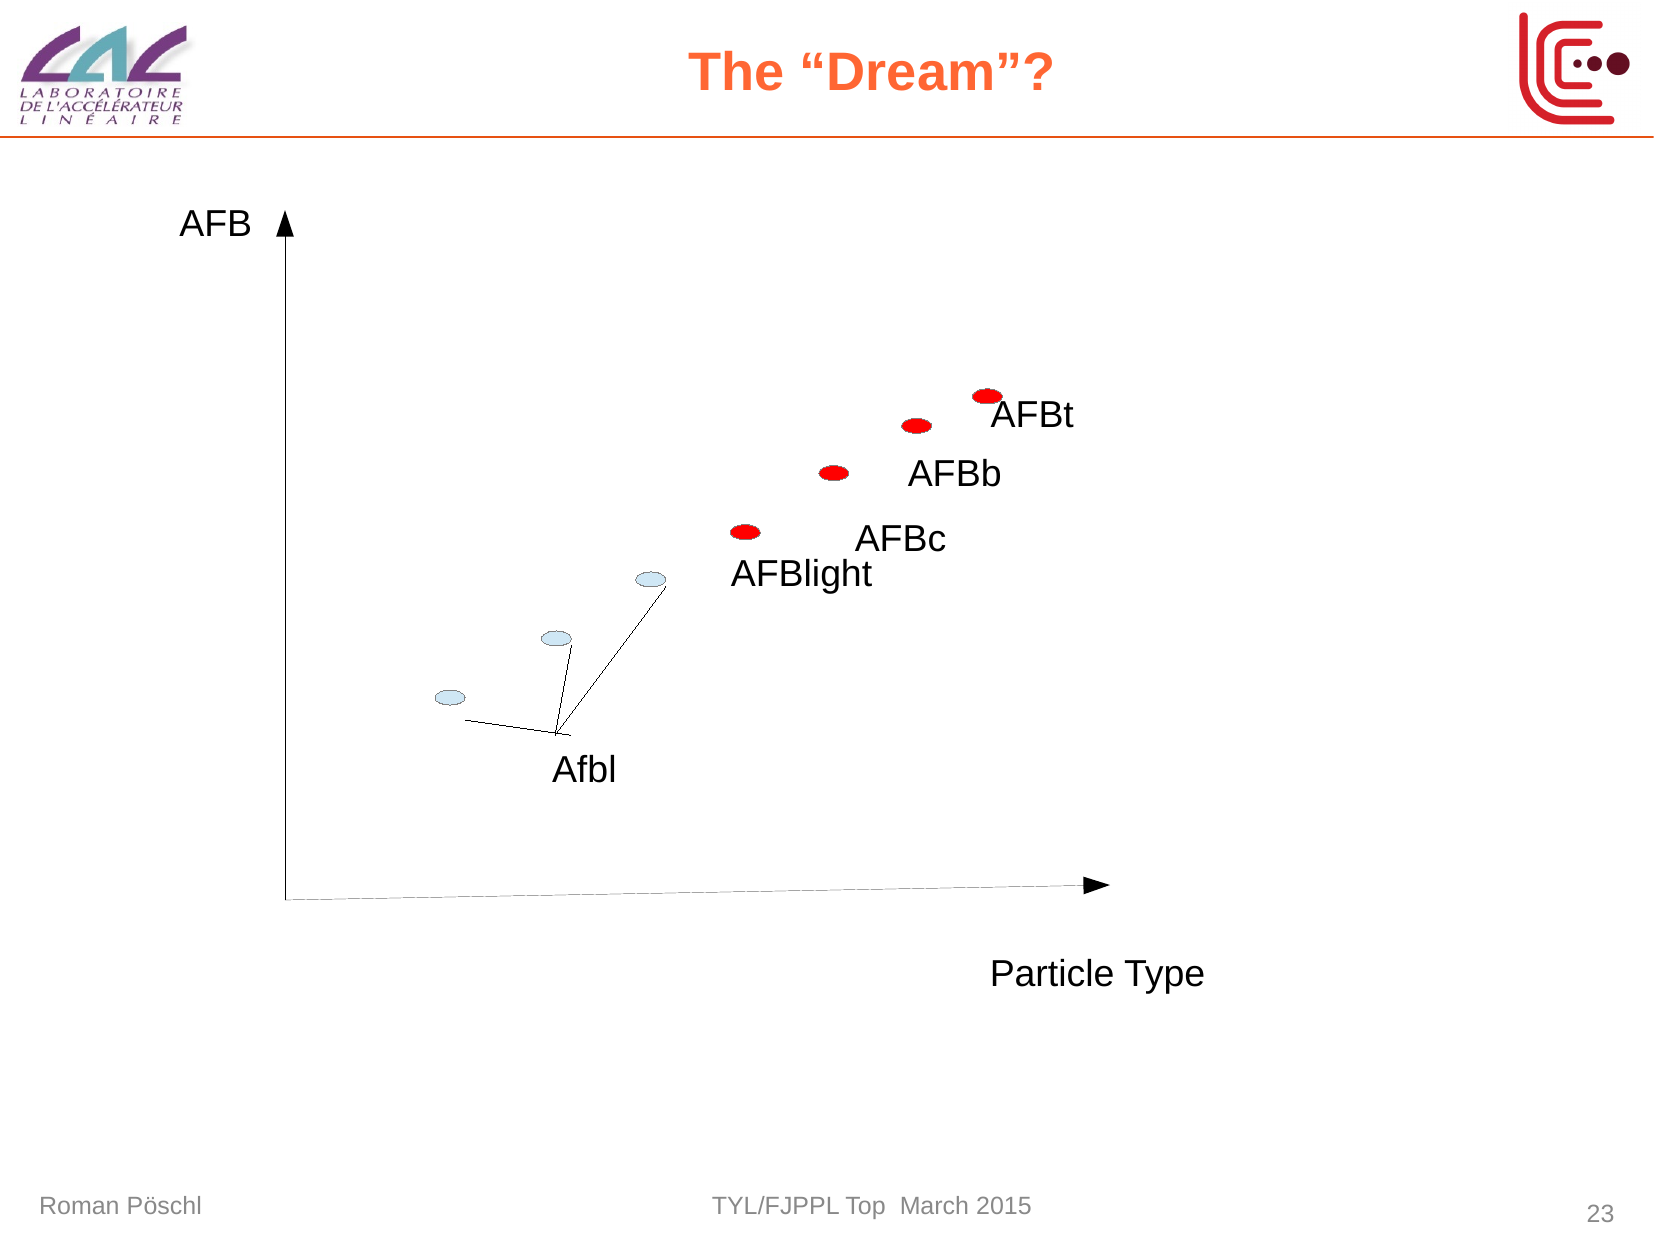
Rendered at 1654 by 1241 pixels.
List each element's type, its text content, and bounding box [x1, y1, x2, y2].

picture [1508, 2, 1641, 135]
text_box [435, 690, 466, 706]
title The “Dream”? [128, 29, 1617, 113]
text_box AFBb [893, 445, 1017, 502]
text_box [635, 571, 666, 587]
text_box [541, 630, 572, 646]
text_box Afbl [537, 741, 632, 799]
picture [17, 22, 199, 127]
text_box AFBt [975, 385, 1089, 443]
text_box AFBc [840, 510, 962, 567]
text_box AFB [164, 195, 268, 252]
text_box Particle Type [975, 945, 1224, 1002]
text_box AFBlight [715, 545, 888, 603]
text_box [818, 465, 849, 481]
text_box [730, 524, 761, 540]
text_box [901, 418, 932, 434]
